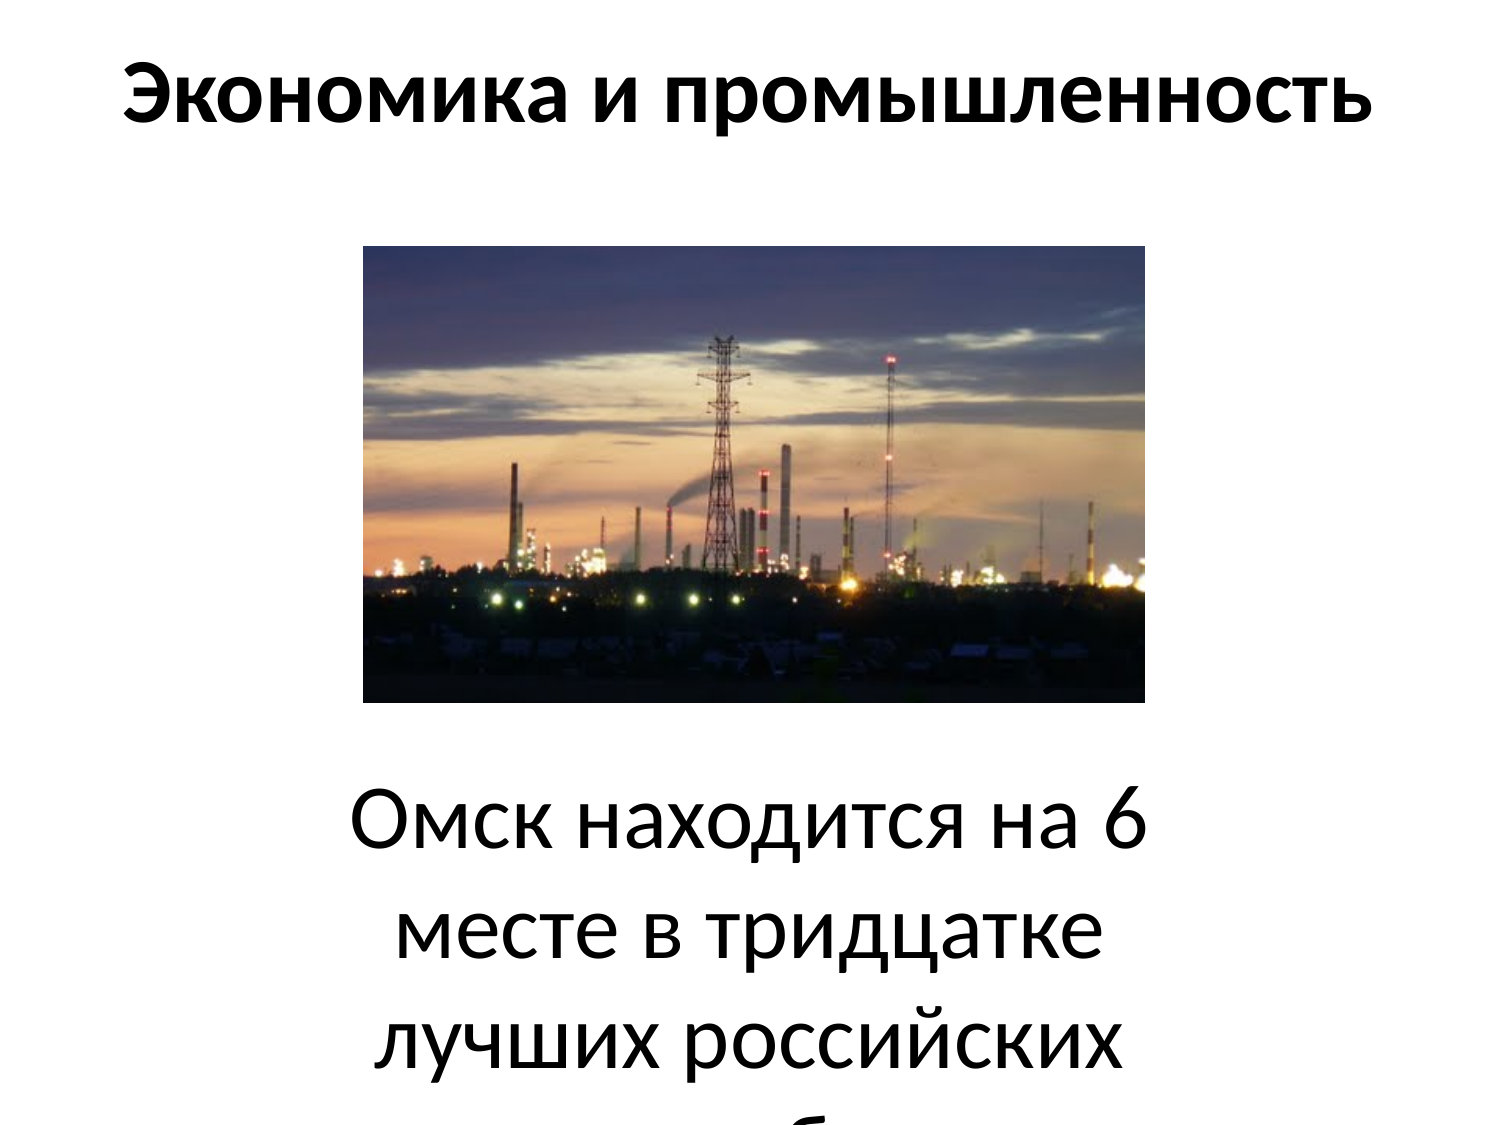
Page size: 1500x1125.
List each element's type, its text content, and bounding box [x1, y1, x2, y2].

picture [363, 246, 1145, 704]
subtitle Омск находится на 6 месте в тридцатке лучших российских городов для бизнеса по мнению журнала «Forbes» [225, 750, 1275, 985]
title Экономика и промышленность [70, 23, 1428, 265]
